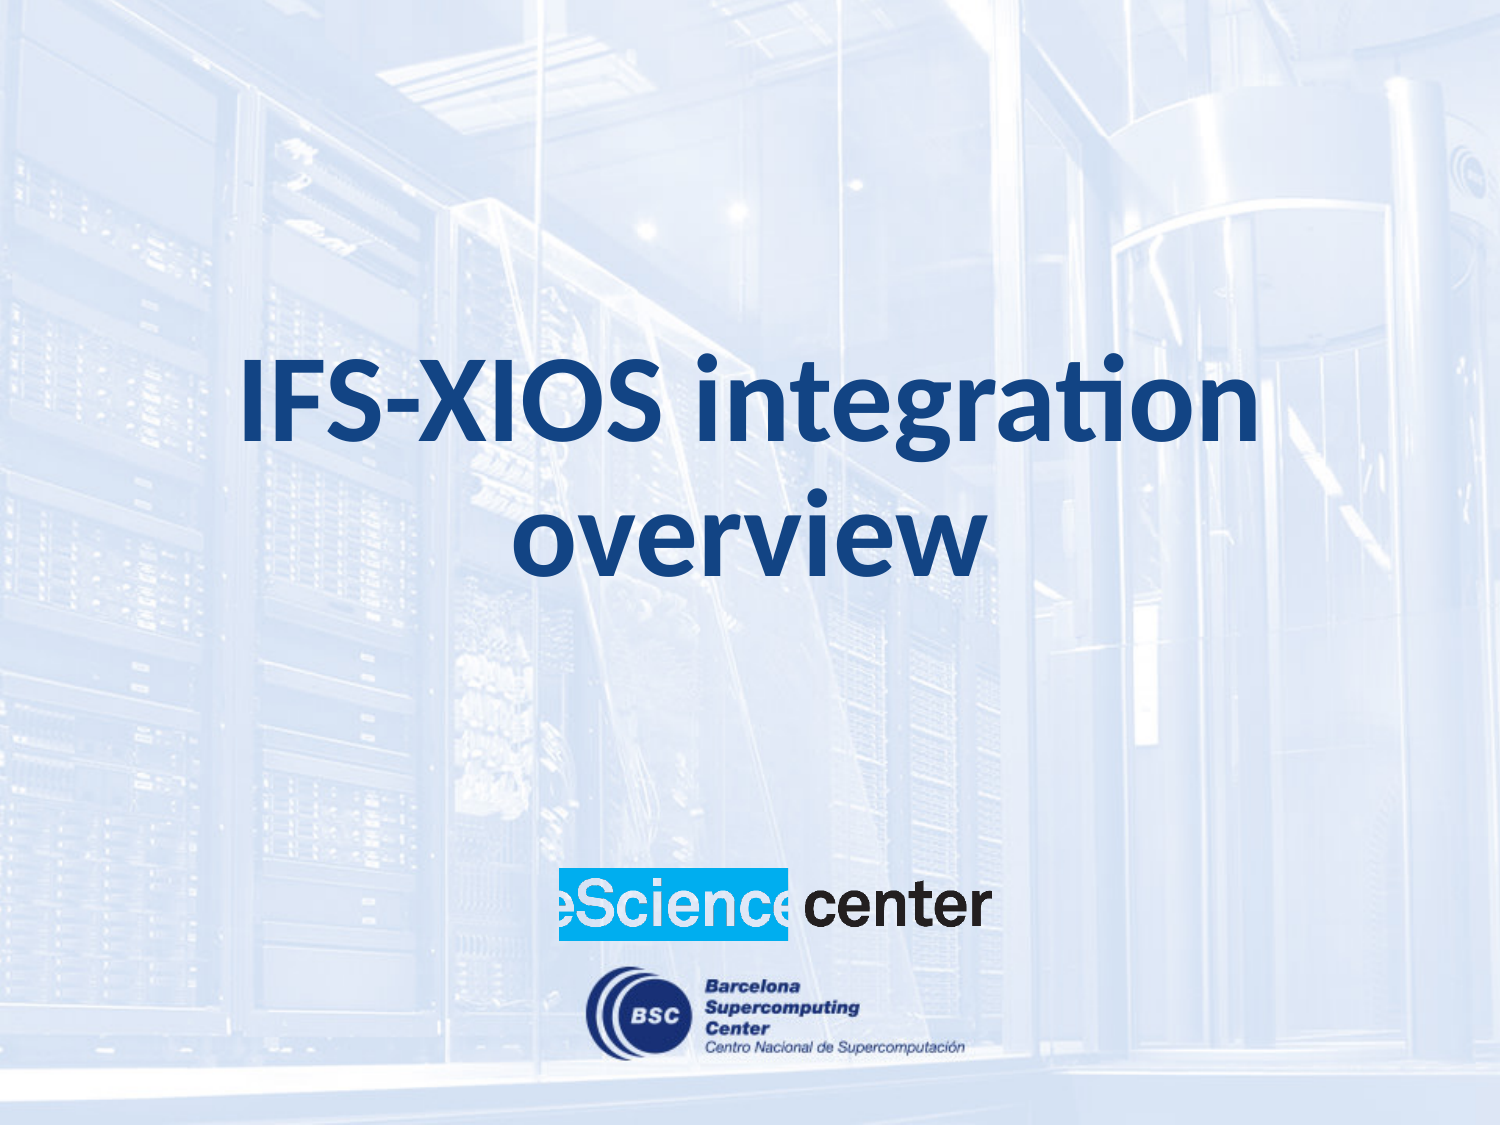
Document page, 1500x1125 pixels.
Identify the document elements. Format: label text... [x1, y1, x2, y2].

text_box IFS-XIOS integration overview [188, 143, 1311, 794]
picture [0, 0, 1500, 1125]
